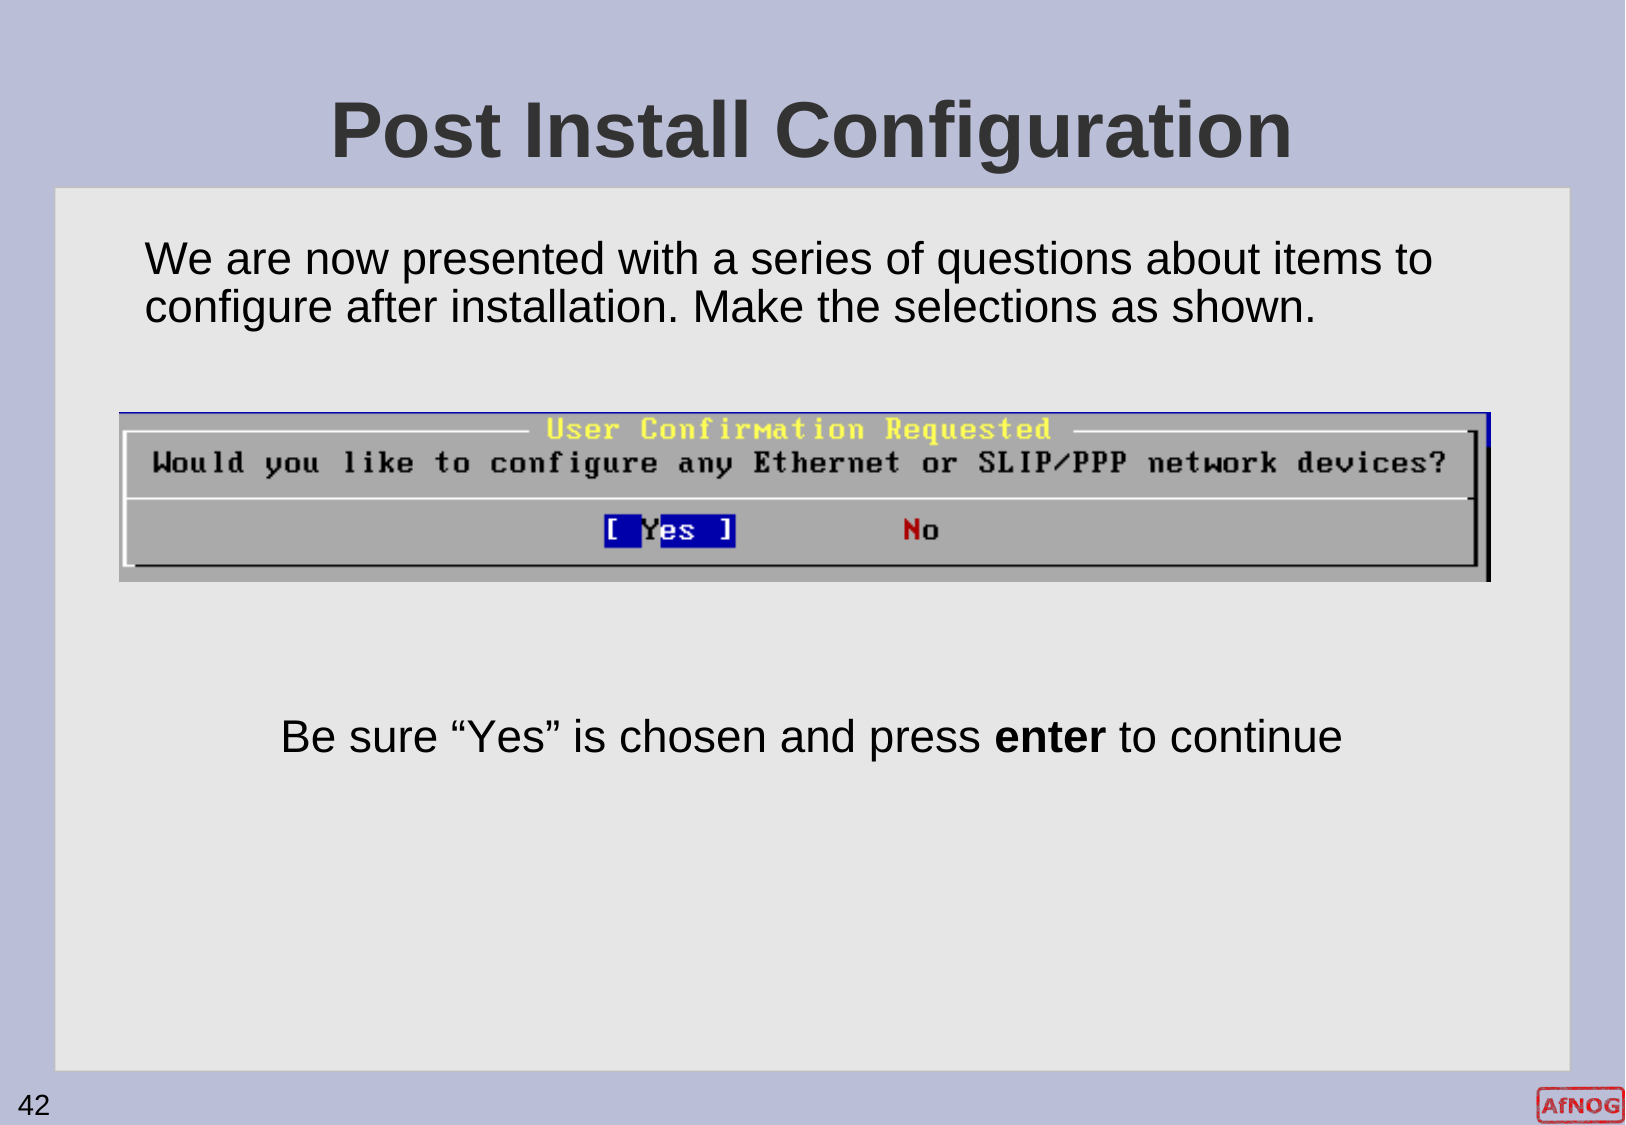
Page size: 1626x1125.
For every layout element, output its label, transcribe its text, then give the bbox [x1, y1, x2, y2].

text_box We are now presented with a series of questions about items to configure after installation. Make the selections as shown. [129, 224, 1489, 340]
picture [119, 412, 1491, 582]
picture [1535, 1085, 1626, 1125]
text_box Be sure “Yes” is chosen and press enter to continue [88, 702, 1536, 804]
title Post Install Configuration [54, 44, 1571, 215]
